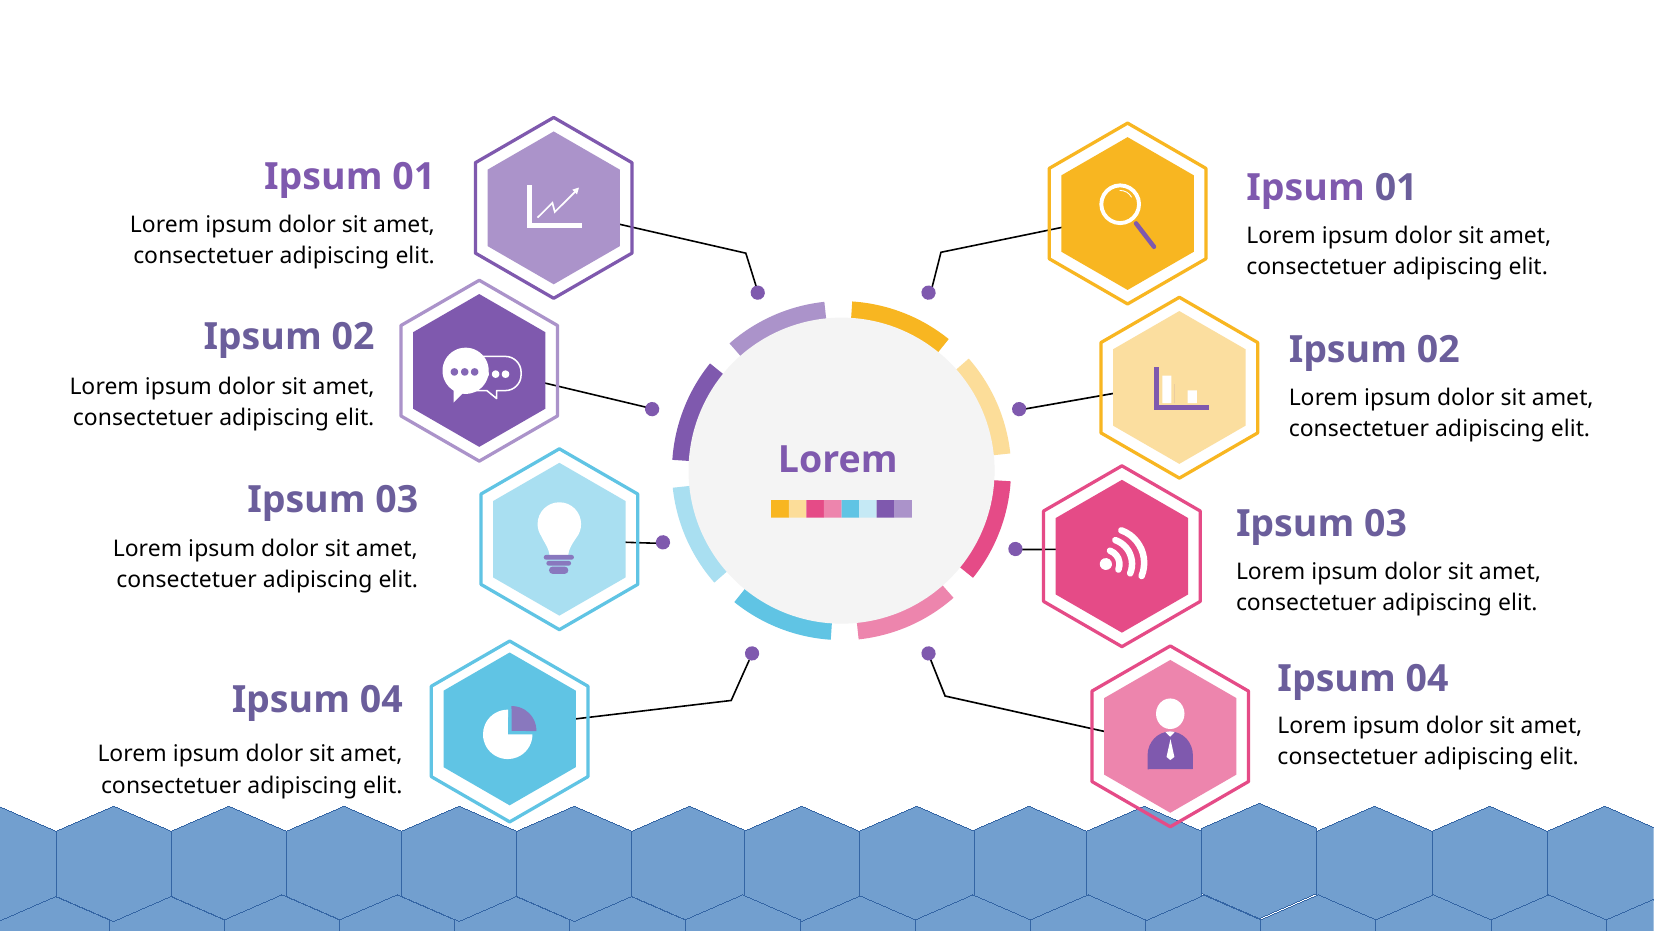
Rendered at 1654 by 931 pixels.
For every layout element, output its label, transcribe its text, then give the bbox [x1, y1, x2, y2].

text_box [493, 462, 626, 616]
text_box [921, 285, 936, 300]
title Lorem [719, 404, 957, 512]
title Lorem ipsum dolor sit amet, consectetuer adipiscing elit. [1288, 380, 1654, 515]
text_box [487, 131, 620, 285]
text_box [1055, 479, 1189, 633]
text_box [750, 285, 765, 300]
title Lorem ipsum dolor sit amet, consectetuer adipiscing elit. [4, 369, 376, 470]
text_box [744, 646, 760, 661]
text_box [443, 652, 576, 806]
title Ipsum 03 [180, 444, 419, 531]
text_box [1008, 541, 1023, 557]
text_box [645, 401, 660, 417]
title Ipsum 02 [1288, 307, 1527, 380]
title Ipsum 03 [1236, 468, 1474, 554]
text_box [413, 294, 546, 447]
text_box [1113, 311, 1246, 464]
title Ipsum 04 [1277, 648, 1516, 708]
title Lorem ipsum dolor sit amet, consectetuer adipiscing elit. [1236, 554, 1607, 648]
title Ipsum 04 [165, 644, 404, 737]
text_box [1012, 401, 1027, 417]
text_box [670, 299, 1013, 642]
text_box [655, 535, 671, 550]
title Ipsum 01 [1246, 132, 1484, 219]
text_box [921, 646, 936, 661]
text_box [1061, 137, 1194, 290]
title Lorem ipsum dolor sit amet, consectetuer adipiscing elit. [1277, 708, 1649, 809]
title Lorem ipsum dolor sit amet, consectetuer adipiscing elit. [32, 737, 404, 872]
title Ipsum 02 [137, 284, 375, 369]
title Ipsum 01 [197, 121, 436, 207]
title Lorem ipsum dolor sit amet, consectetuer adipiscing elit. [64, 207, 436, 284]
text_box [1104, 659, 1237, 813]
title Lorem ipsum dolor sit amet, consectetuer adipiscing elit. [47, 531, 419, 639]
title Lorem ipsum dolor sit amet, consectetuer adipiscing elit. [1246, 219, 1618, 307]
